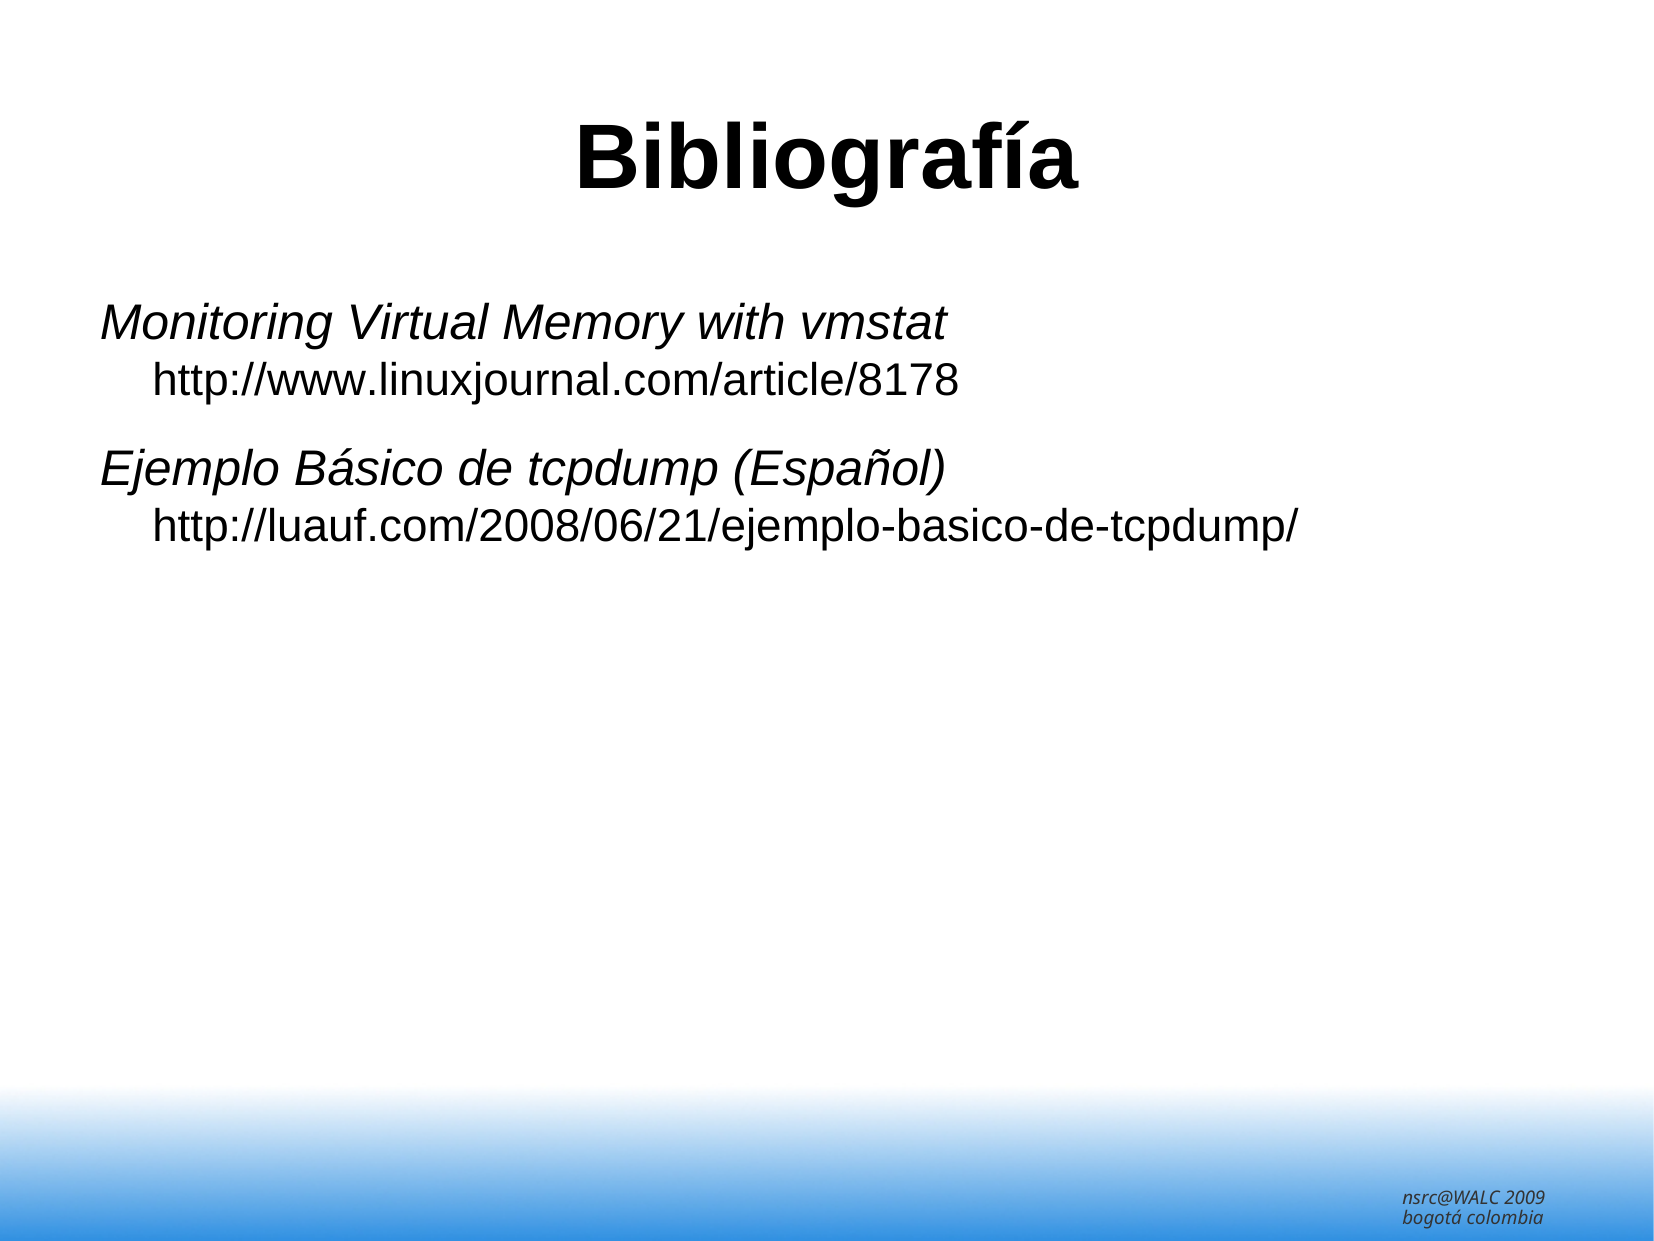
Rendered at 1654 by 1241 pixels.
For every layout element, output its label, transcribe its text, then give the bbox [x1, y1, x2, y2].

picture [0, 1083, 1654, 1241]
list Monitoring Virtual Memory with vmstat http://www.linuxjournal.com/article/8178 Ejemplo Básico de tcpdump (Español) http://luauf.com/2008/06/21/ejemplo-basico-de-tcpdump/ [82, 290, 1571, 1073]
title Bibliografía [82, 49, 1571, 256]
